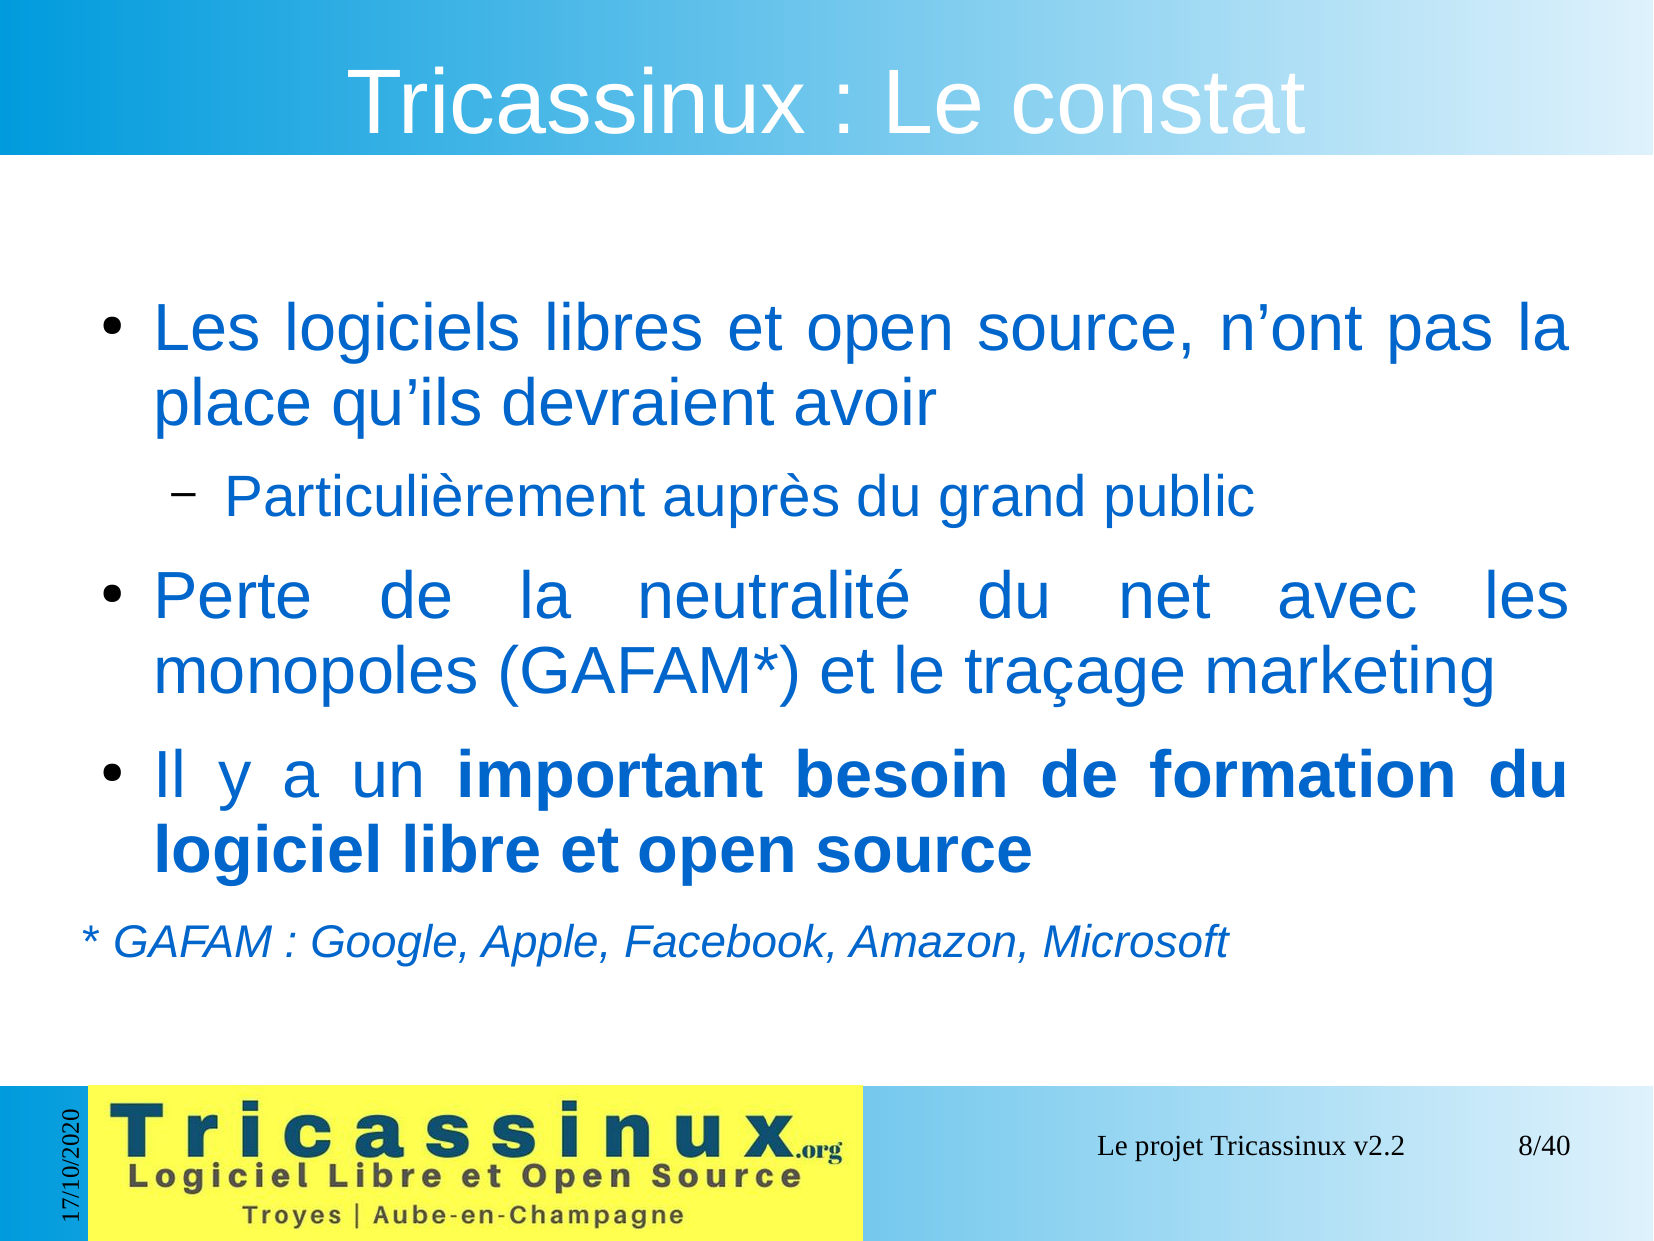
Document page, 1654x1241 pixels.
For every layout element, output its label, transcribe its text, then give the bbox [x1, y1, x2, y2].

title Tricassinux : Le constat [82, 49, 1571, 155]
list Les logiciels libres et open source, n’ont pas la place qu’ils devraient avoir Particulièrement auprès du grand public Perte de la neutralité du net avec les monopoles (GAFAM*) et le traçage marketing Il y a un important besoin de formation du logiciel libre et open source * GAFAM : Google, Apple, Facebook, Amazon, Microsoft [82, 290, 1571, 1010]
picture [89, 1085, 863, 1241]
